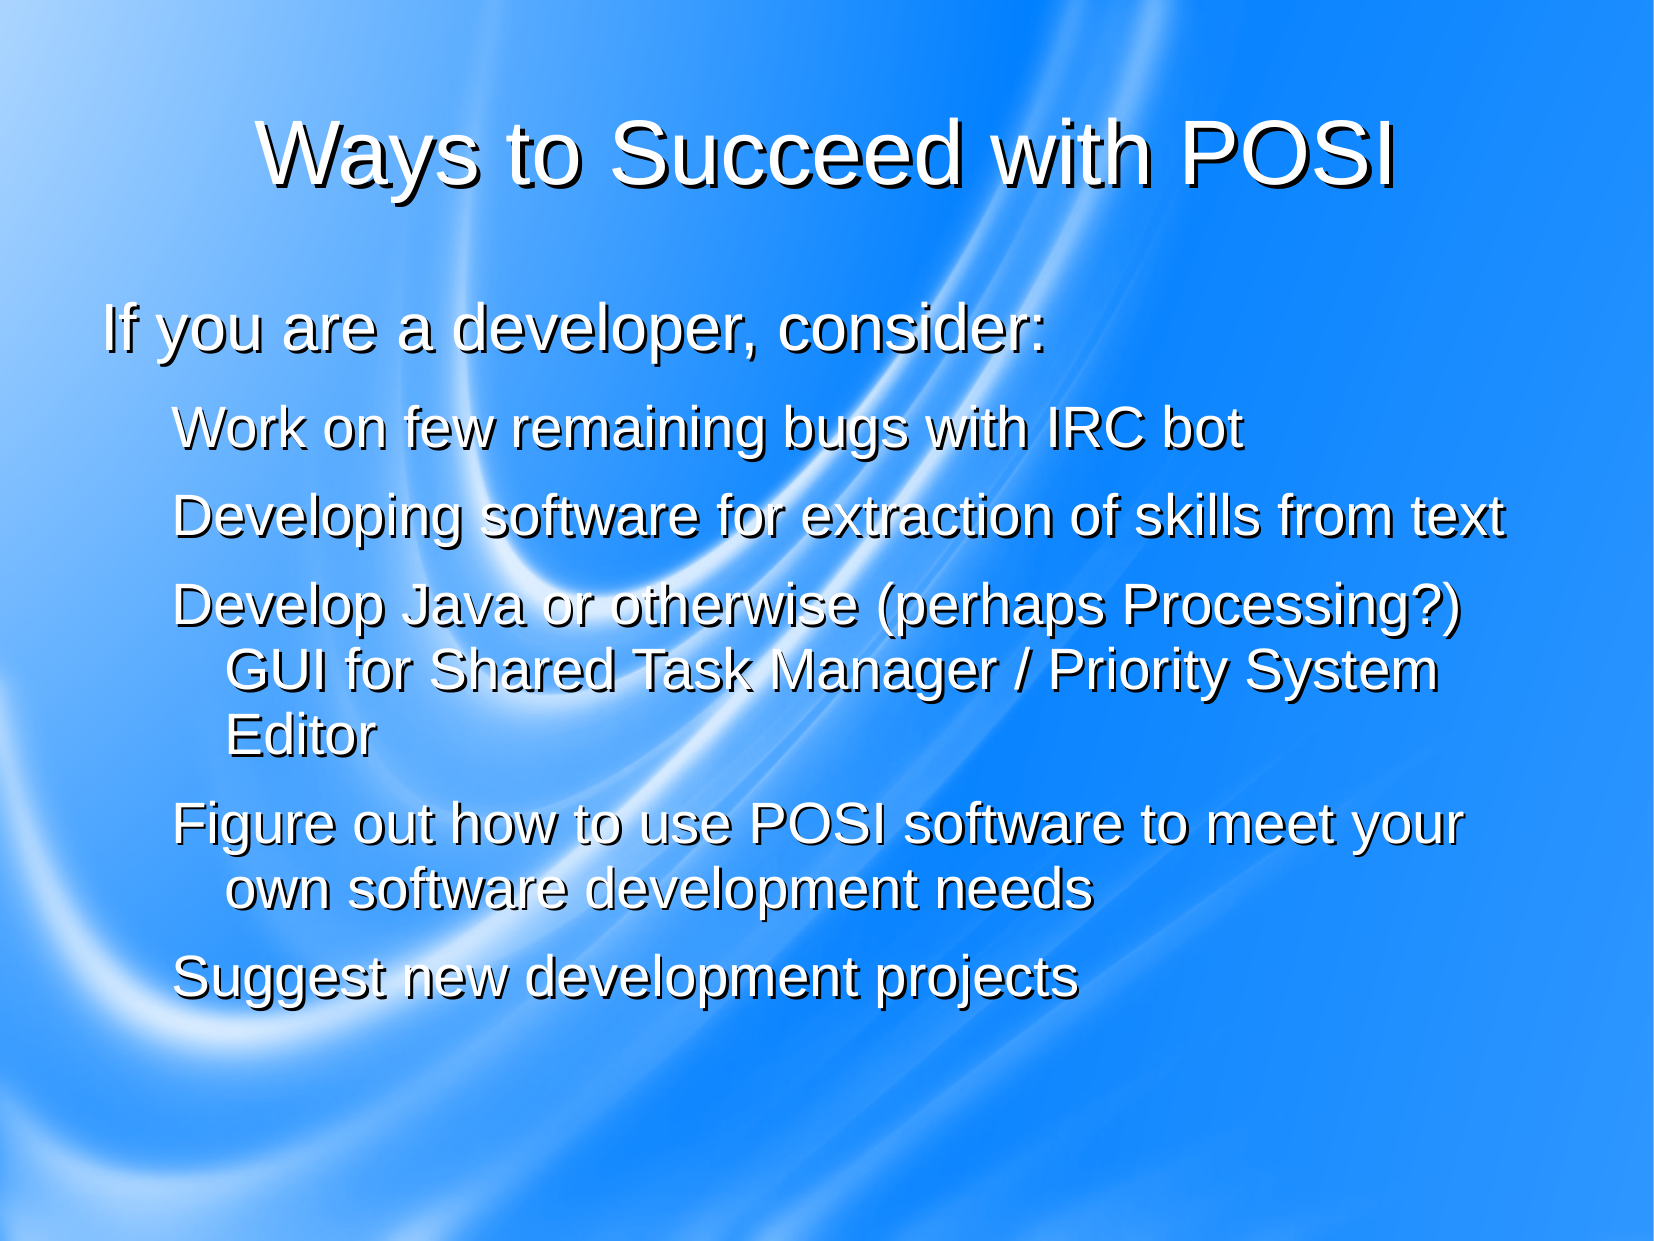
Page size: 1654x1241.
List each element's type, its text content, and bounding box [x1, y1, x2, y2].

picture [0, 0, 1654, 1241]
list If you are a developer, consider: Work on few remaining bugs with IRC bot Developing software for extraction of skills from text Develop Java or otherwise (perhaps Processing?) GUI for Shared Task Manager / Priority System Editor Figure out how to use POSI software to meet your own software development needs Suggest new development projects [82, 290, 1571, 1094]
title Ways to Succeed with POSI [82, 56, 1571, 250]
